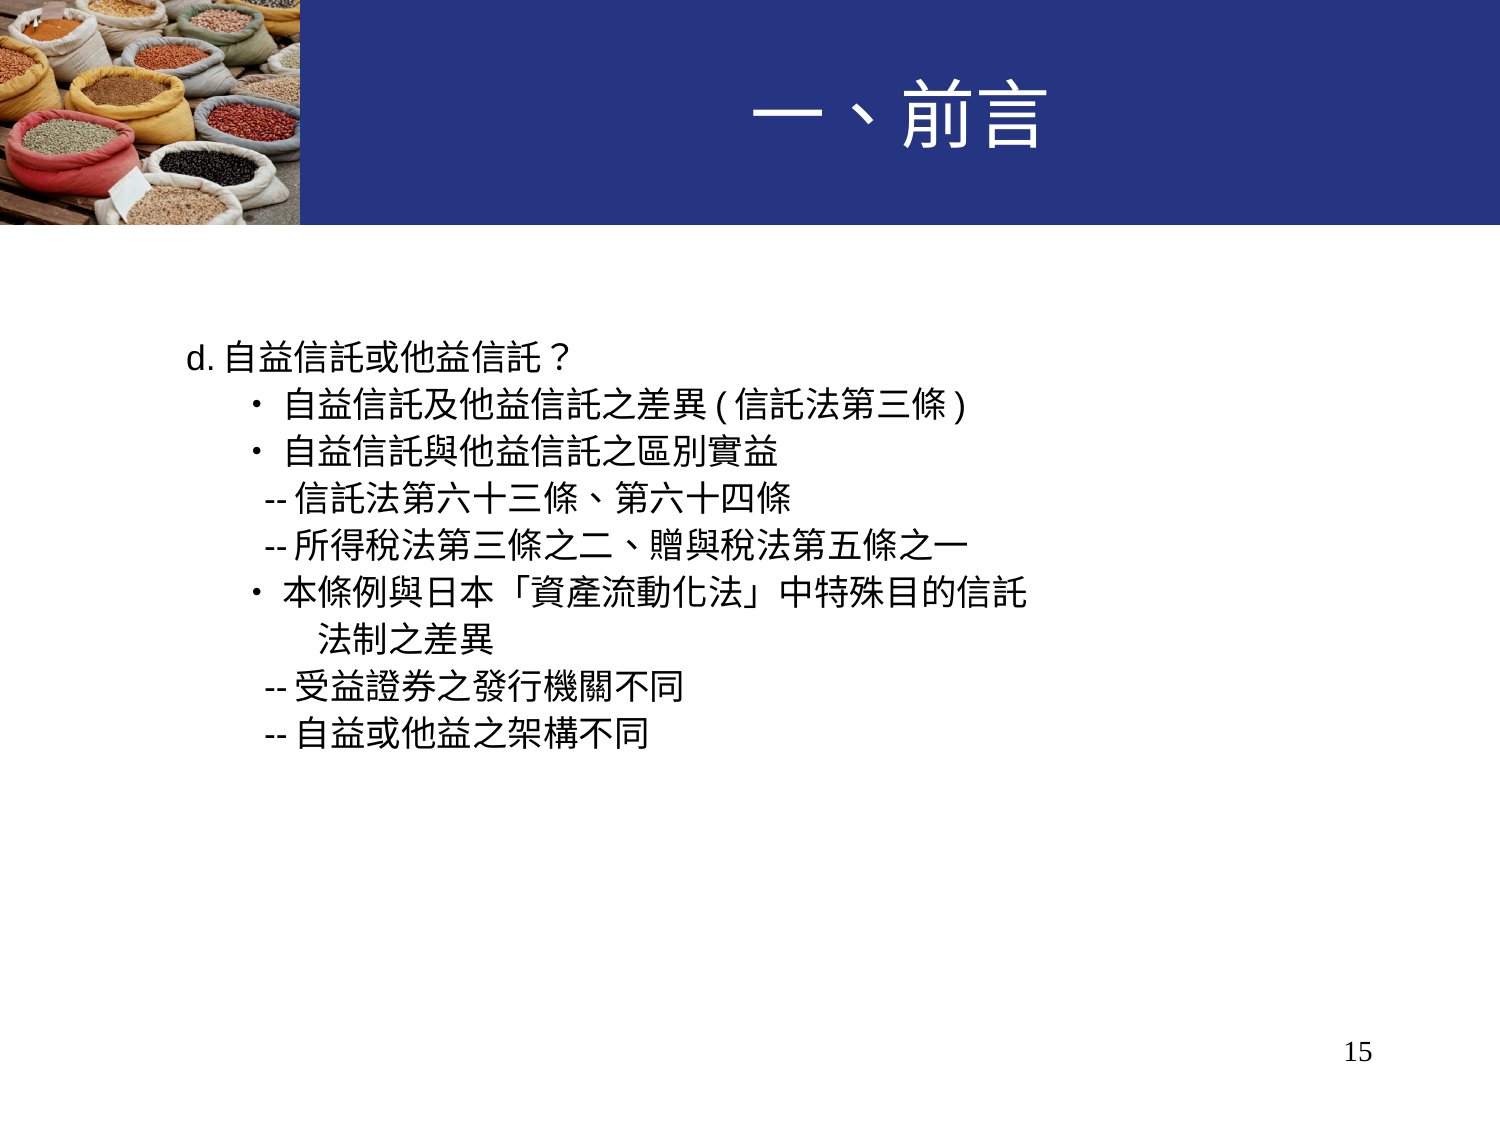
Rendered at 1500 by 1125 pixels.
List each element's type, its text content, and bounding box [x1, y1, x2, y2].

title 一、前言 [300, 0, 1500, 225]
list d.自益信託或他益信託？ ‧自益信託及他益信託之差異(信託法第三條) ‧自益信託與他益信託之區別實益 --信託法第六十三條、第六十四條 --所得稅法第三條之二、贈與稅法第五條之一 ‧本條例與日本「資產流動化法」中特殊目的信託 法制之差異 --受益證券之發行機關不同 --自益或他益之架構不同 [104, 293, 1380, 956]
picture [0, 0, 300, 225]
